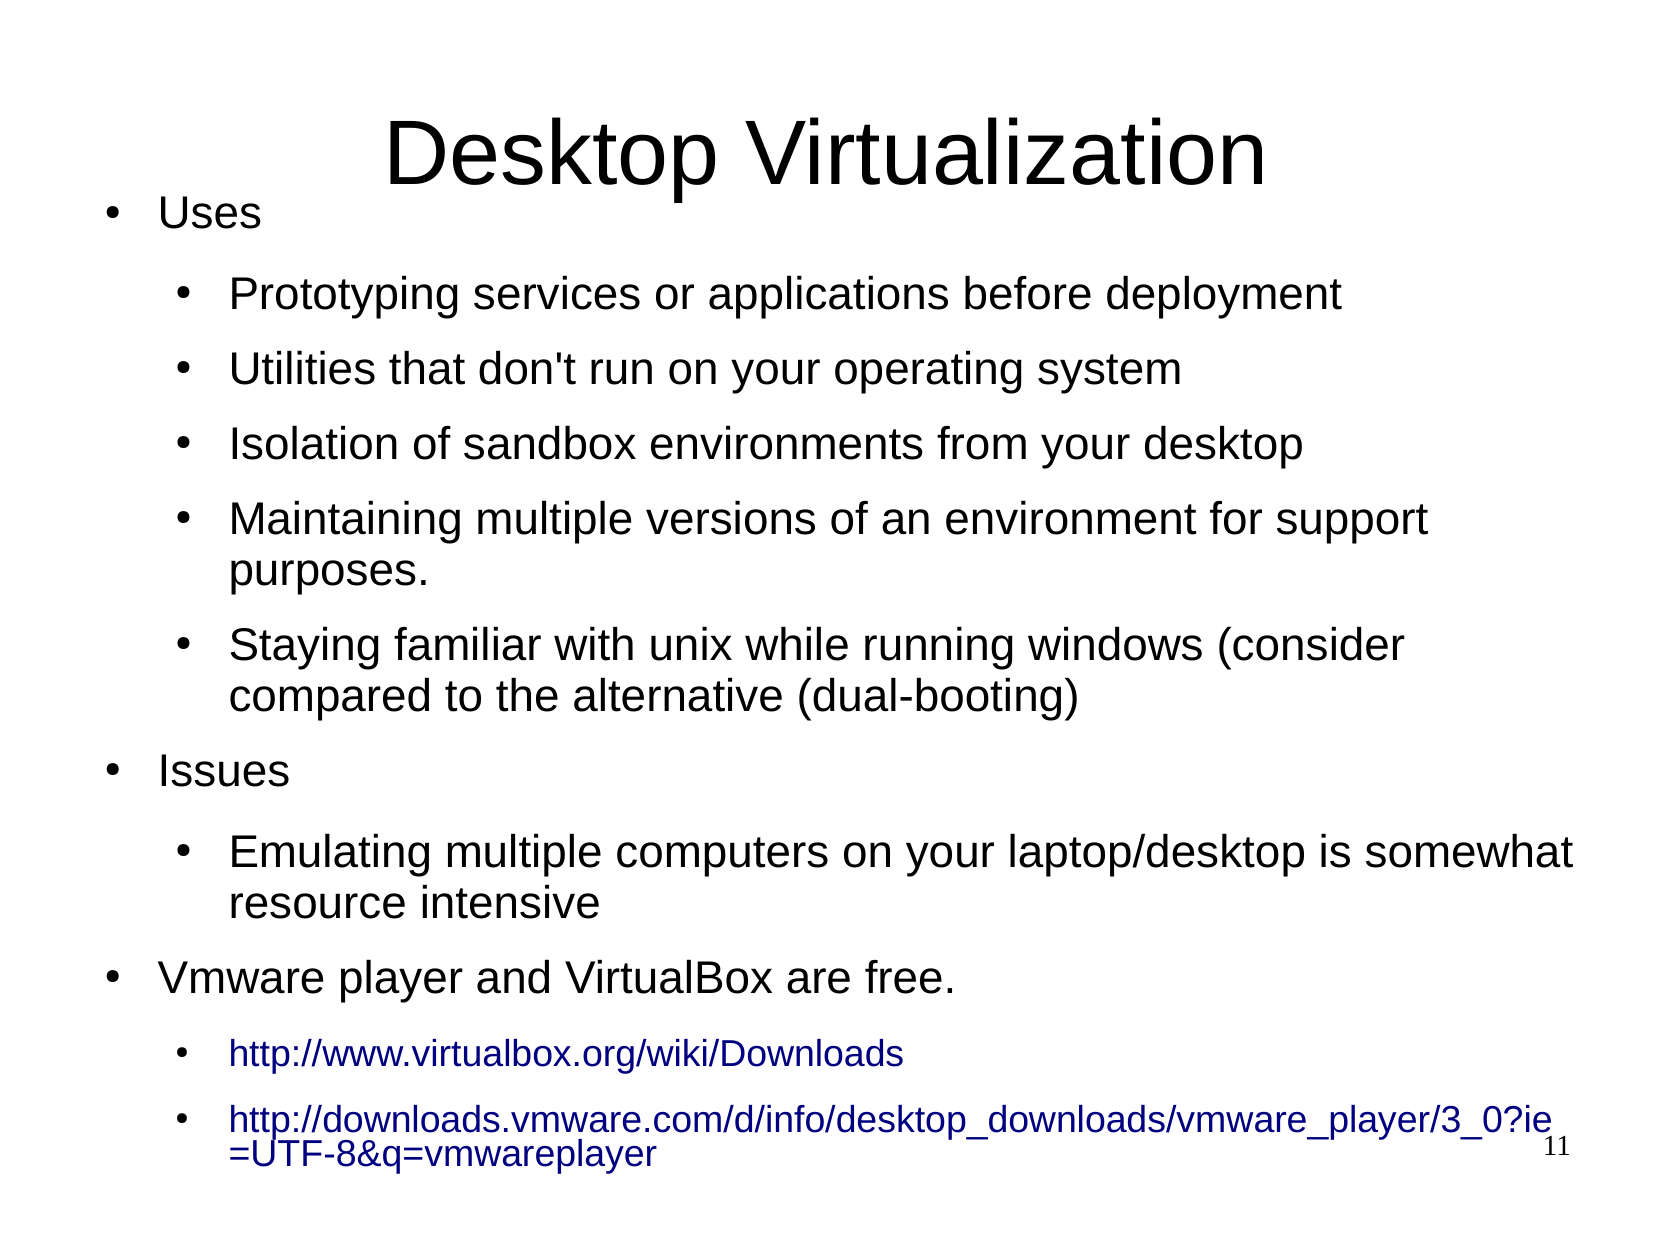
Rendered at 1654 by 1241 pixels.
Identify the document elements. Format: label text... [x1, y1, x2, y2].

list Uses Prototyping services or applications before deployment Utilities that don't run on your operating system Isolation of sandbox environments from your desktop Maintaining multiple versions of an environment for support purposes. Staying familiar with unix while running windows (consider compared to the alternative (dual-booting) Issues Emulating multiple computers on your laptop/desktop is somewhat resource intensive Vmware player and VirtualBox are free. http://www.virtualbox.org/wiki/Downloads http://downloads.vmware.com/d/info/desktop_downloads/vmware_player/3_0?ie=UTF-8&q=vmwareplayer [86, 187, 1576, 1201]
title Desktop Virtualization [82, 49, 1571, 257]
